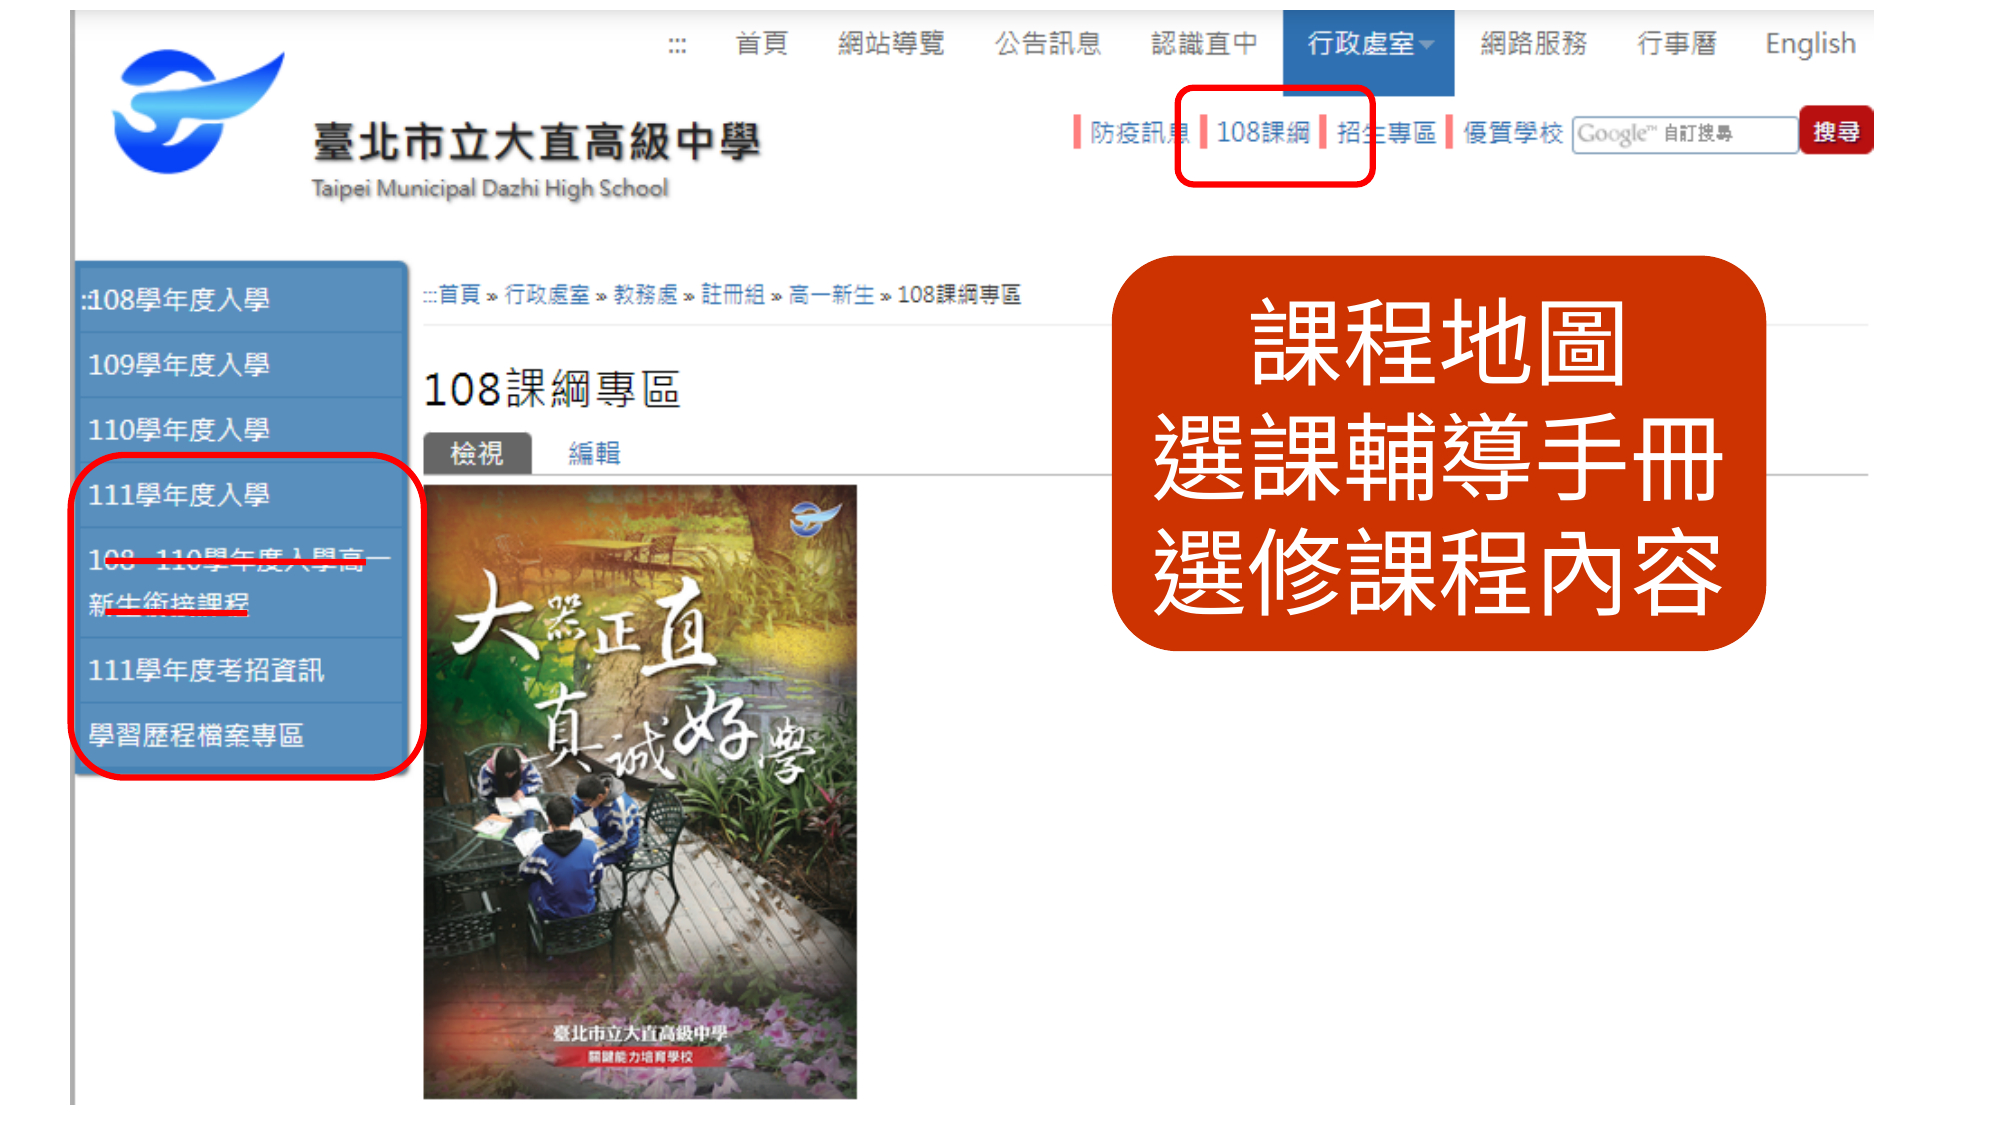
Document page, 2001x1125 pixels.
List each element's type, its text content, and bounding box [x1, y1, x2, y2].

text_box 課程地圖 選課輔導手冊 選修課程內容 [1111, 255, 1767, 652]
picture [70, 10, 1874, 1105]
picture [74, 459, 420, 774]
